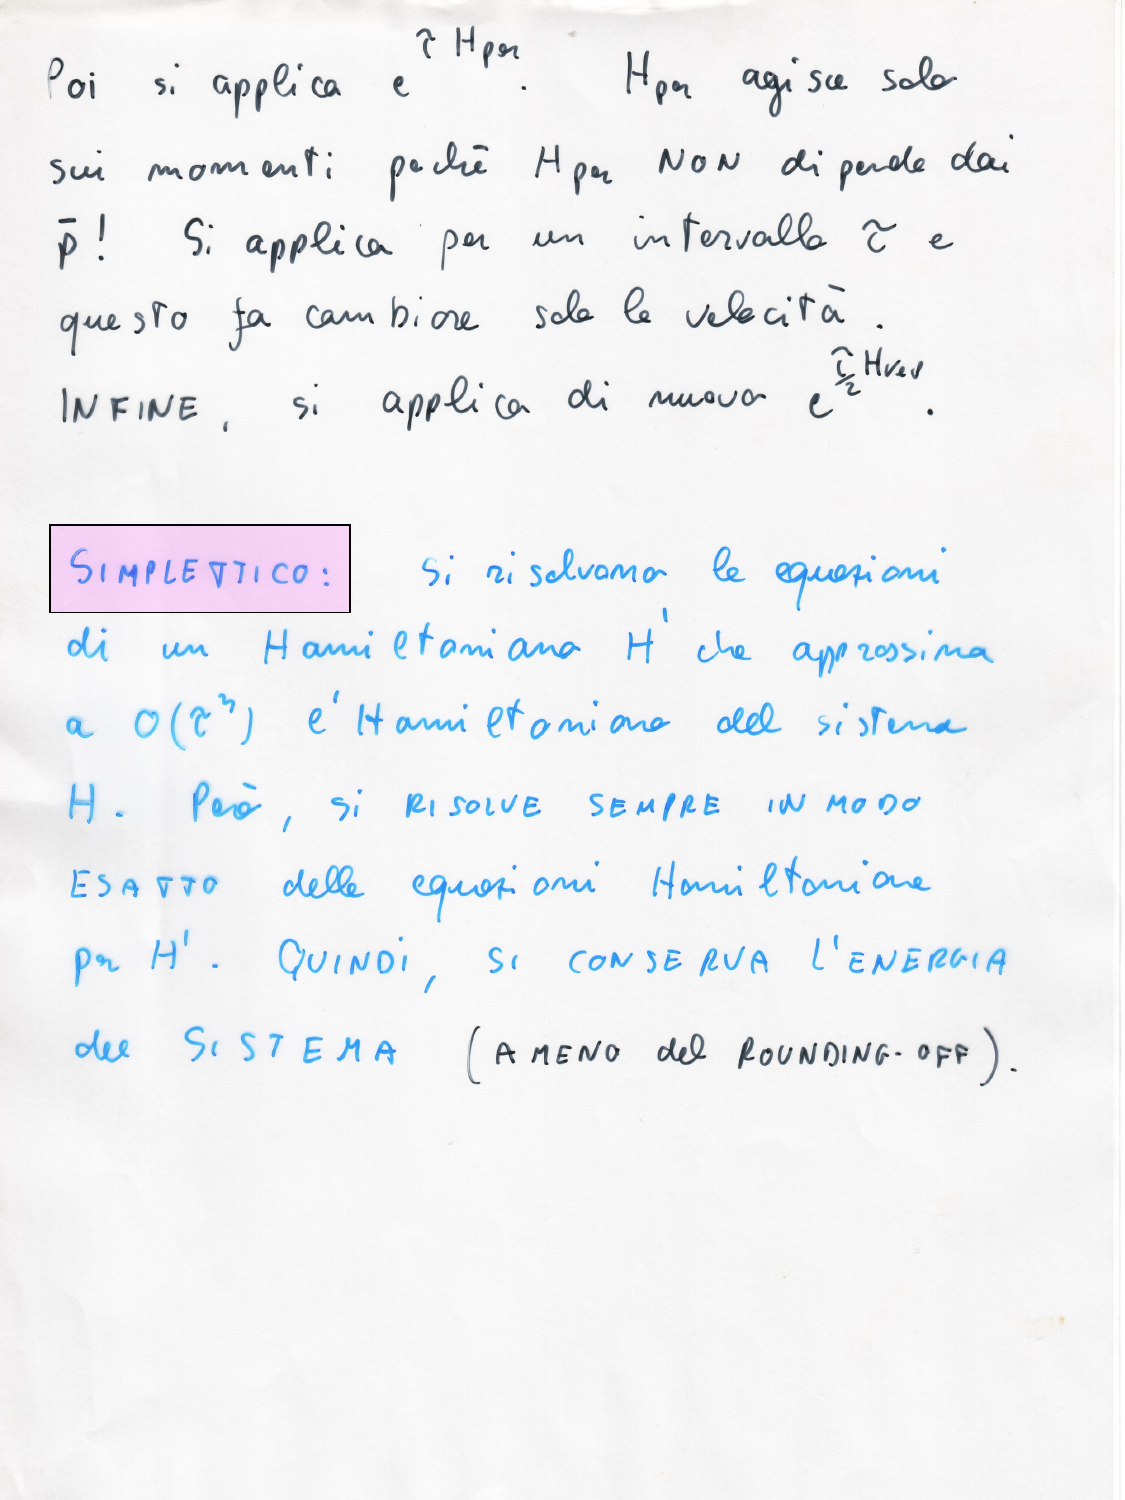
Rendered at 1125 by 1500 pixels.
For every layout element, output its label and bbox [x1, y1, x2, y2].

text_box [50, 524, 351, 613]
picture [0, 0, 1125, 1500]
